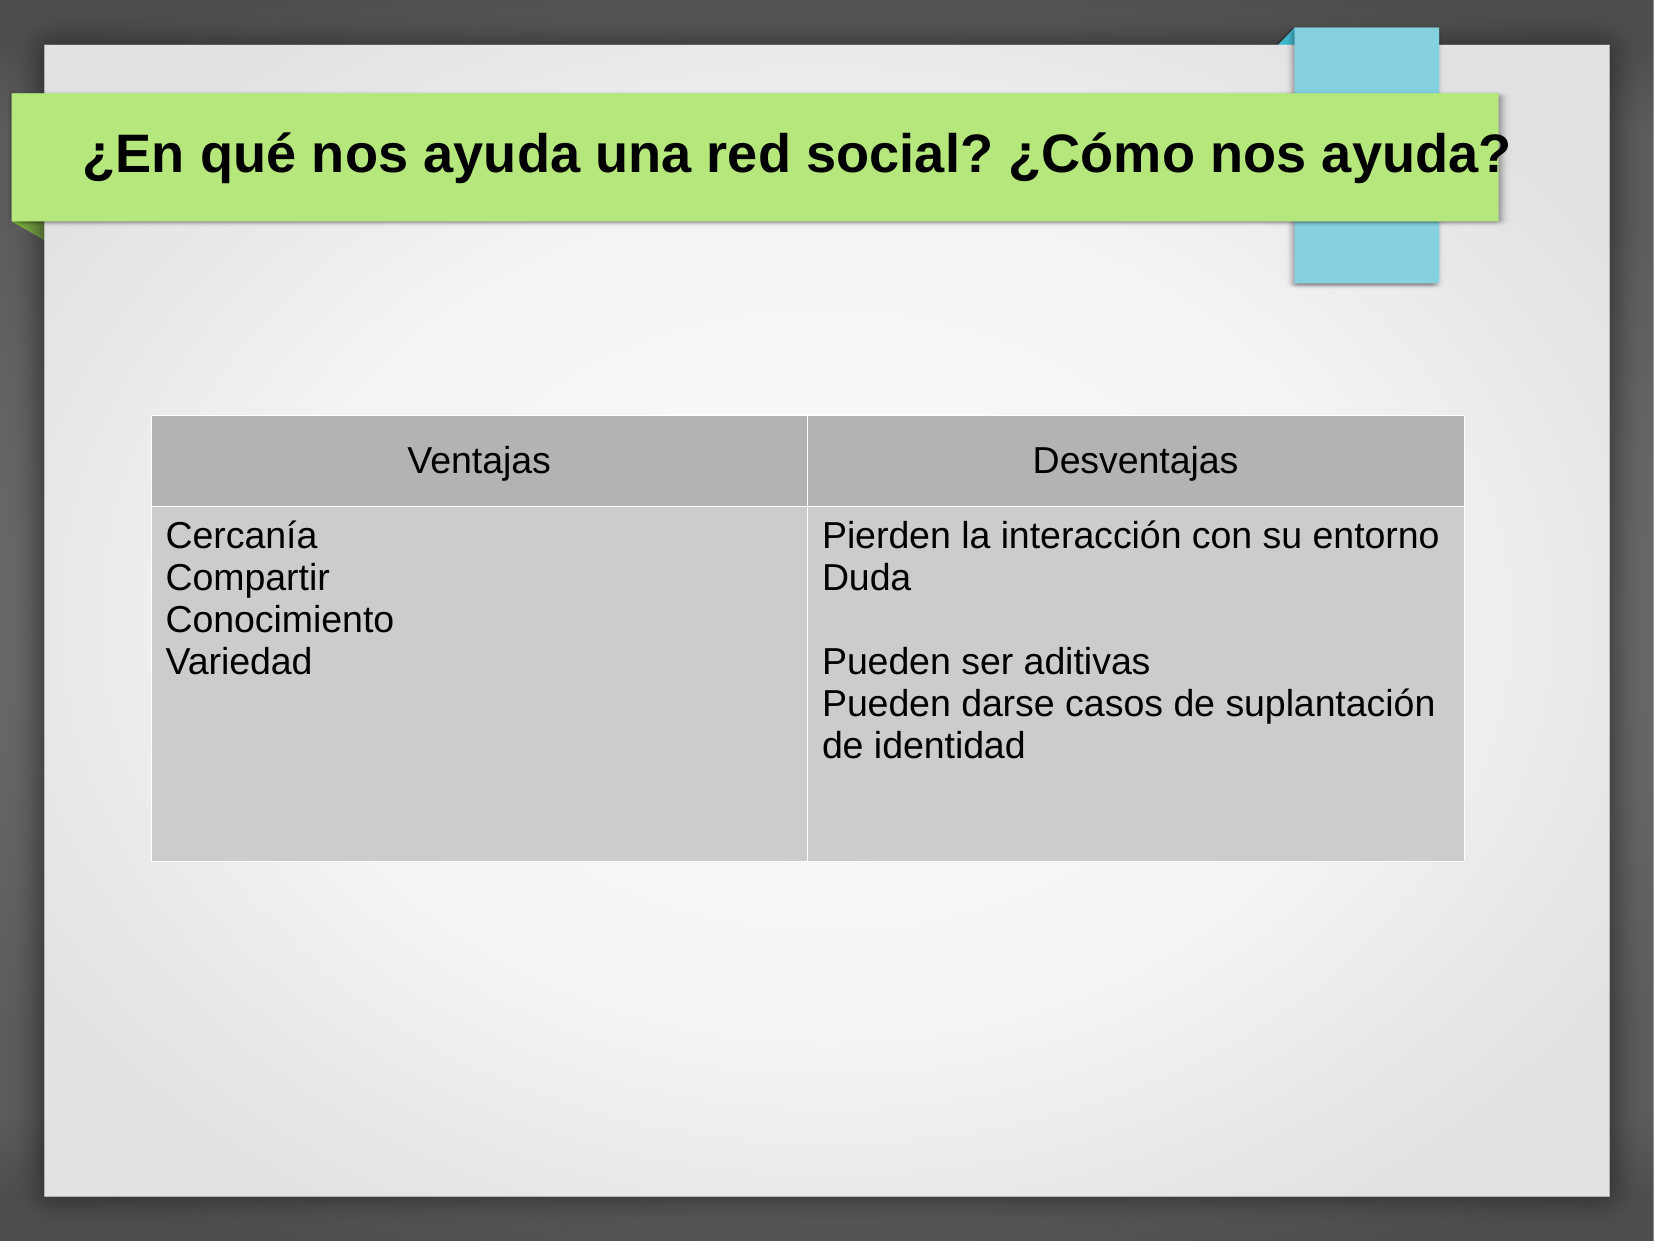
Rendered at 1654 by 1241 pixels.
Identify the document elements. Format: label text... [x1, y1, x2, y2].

table_cell Cercanía Compartir Conocimiento Variedad [152, 507, 807, 861]
table_header Ventajas [152, 416, 807, 506]
picture [0, 0, 1654, 1241]
table_cell Pierden la interacción con su entorno Duda Pueden ser aditivas Pueden darse casos de suplantación de identidad [808, 507, 1464, 861]
table_header Desventajas [808, 416, 1464, 506]
title ¿En qué nos ayuda una red social? ¿Cómo nos ayuda? [82, 93, 1524, 215]
